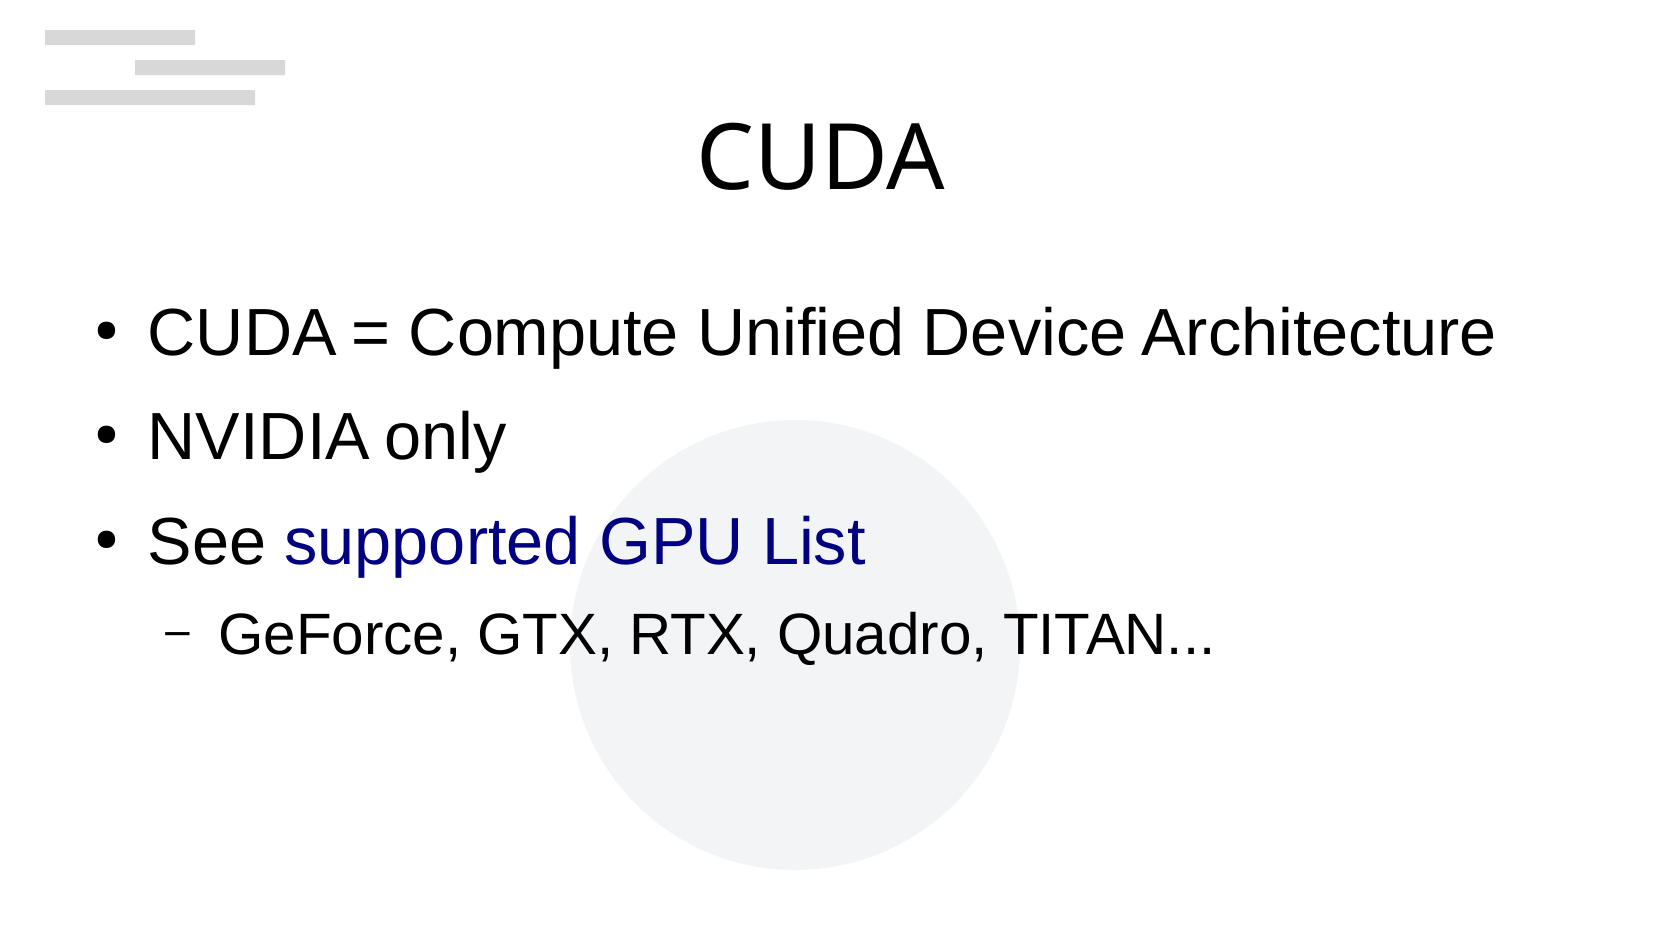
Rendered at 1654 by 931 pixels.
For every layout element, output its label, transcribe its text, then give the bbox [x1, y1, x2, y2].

list CUDA = Compute Unified Device Architecture NVIDIA only See supported GPU List GeForce, GTX, RTX, Quadro, TITAN... [76, 295, 1565, 835]
title CUDA [76, 76, 1565, 233]
